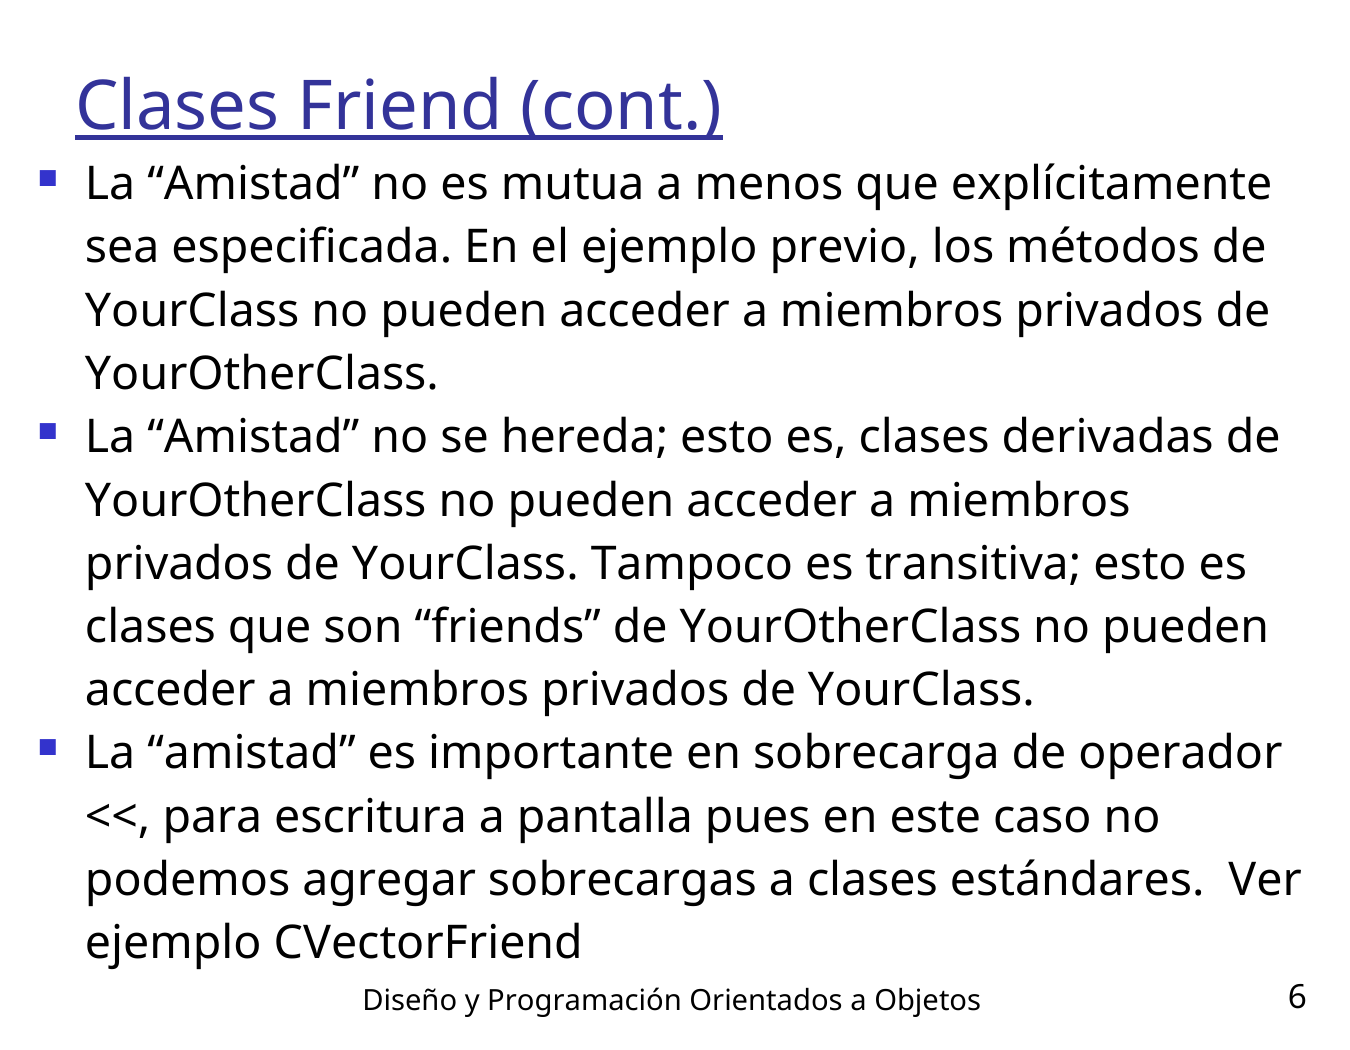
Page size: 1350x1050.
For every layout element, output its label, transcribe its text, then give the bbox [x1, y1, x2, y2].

list La “Amistad” no es mutua a menos que explícitamente sea especificada. En el ejemplo previo, los métodos de YourClass no pueden acceder a miembros privados de YourOtherClass. La “Amistad” no se hereda; esto es, clases derivadas de YourOtherClass no pueden acceder a miembros privados de YourClass. Tampoco es transitiva; esto es clases que son “friends” de YourOtherClass no pueden acceder a miembros privados de YourClass. La “amistad” es importante en sobrecarga de operador <<, para escritura a pantalla pues en este caso no podemos agregar sobrecargas a clases estándares. Ver ejemplo CVectorFriend [37, 149, 1316, 976]
title Clases Friend (cont.)‏ [75, 23, 1319, 175]
